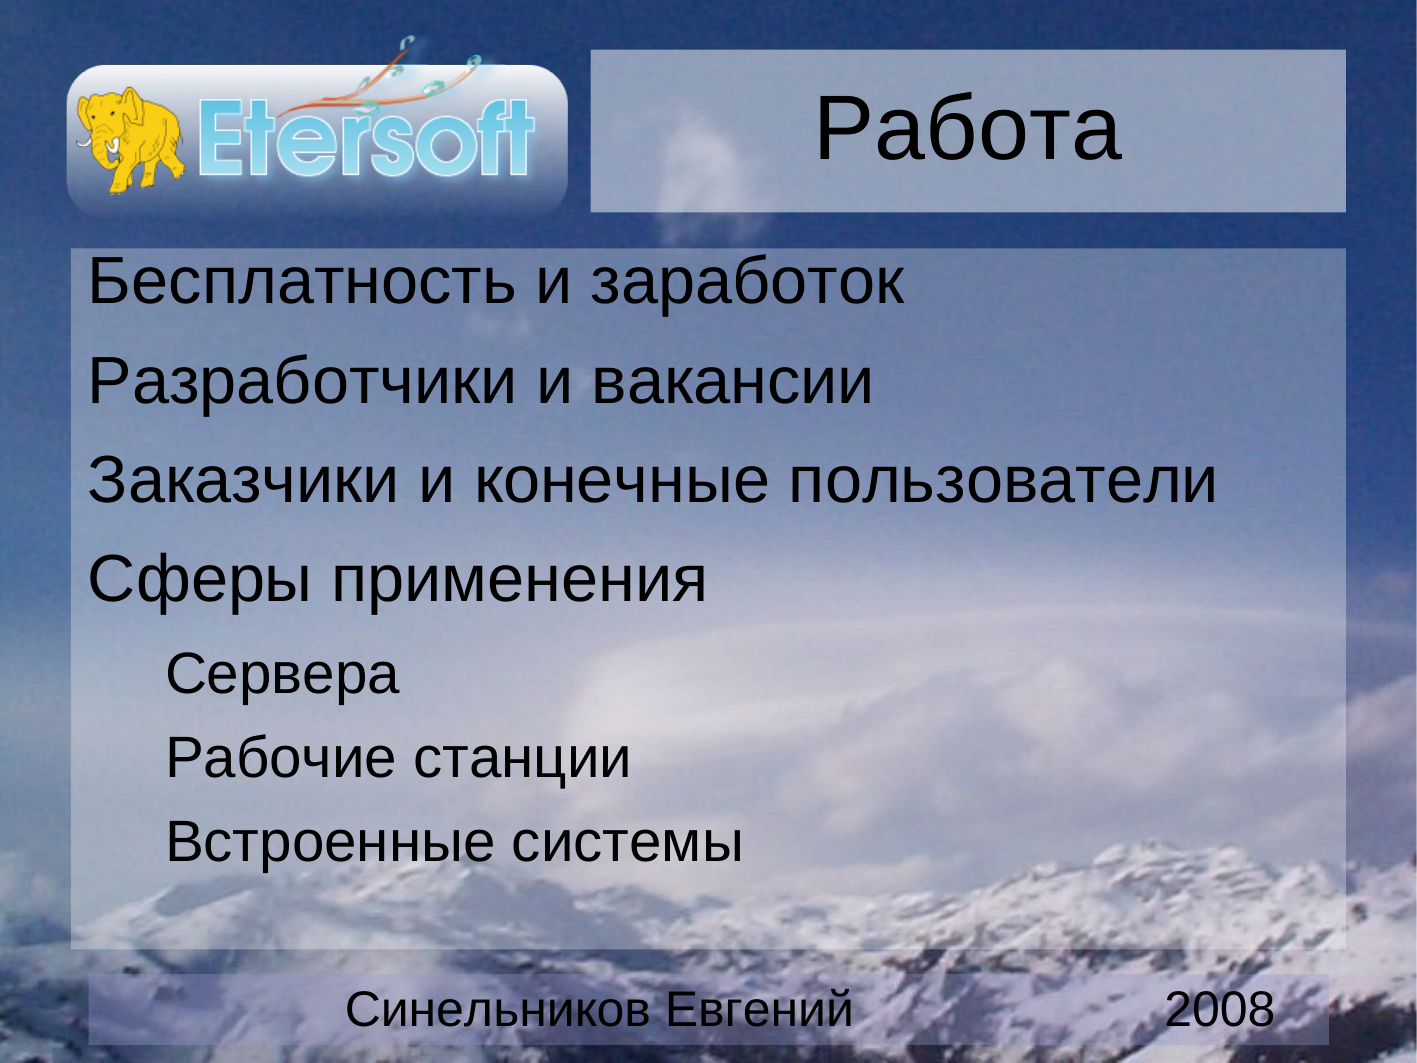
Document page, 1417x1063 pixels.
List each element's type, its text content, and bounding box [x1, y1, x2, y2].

picture [0, 0, 1417, 1063]
title Работа [590, 49, 1346, 213]
list Бесплатность и заработок Разработчики и вакансии Заказчики и конечные пользователи Сферы применения Сервера Рабочие станции Встроенные системы [70, 248, 1346, 950]
